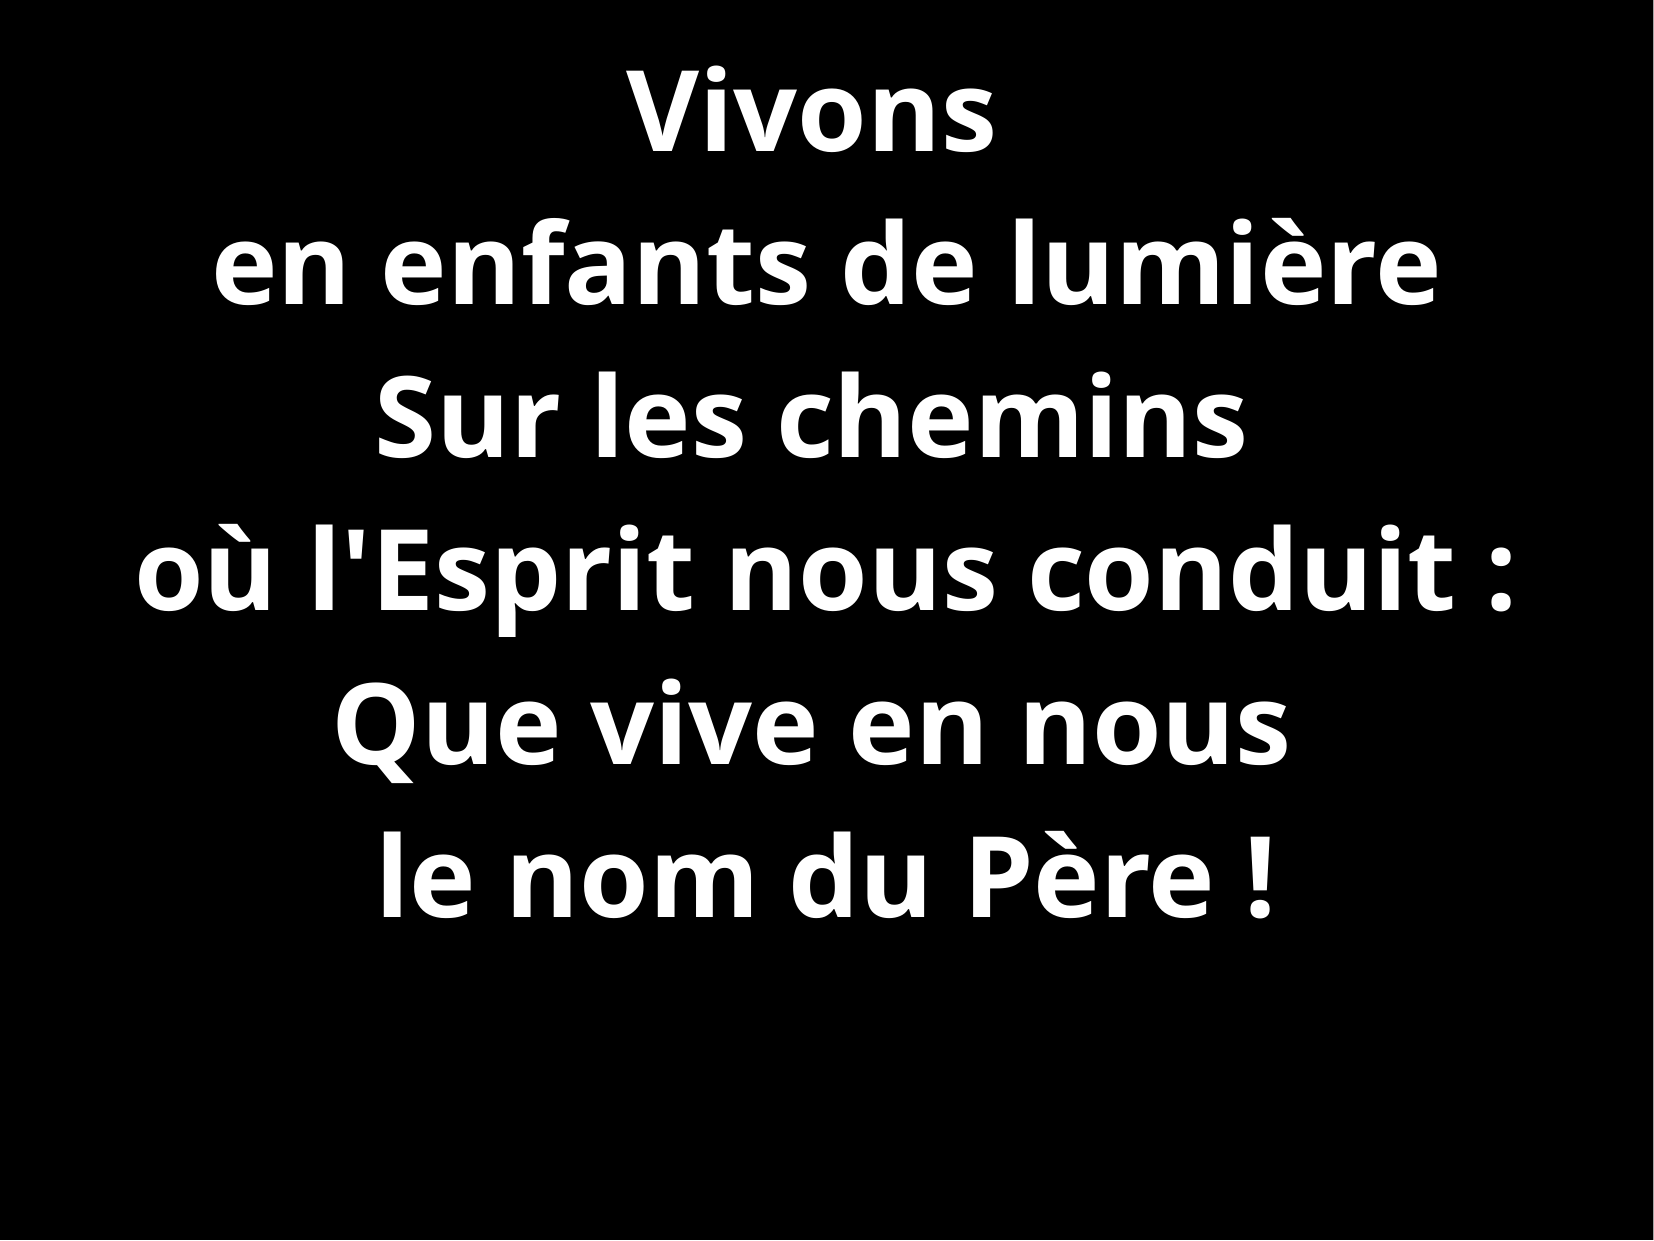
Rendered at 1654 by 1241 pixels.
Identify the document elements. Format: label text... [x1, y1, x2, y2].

text_box Vivons en enfants de lumière Sur les chemins où l'Esprit nous conduit : Que vive en nous le nom du Père ! [23, 23, 1630, 1205]
